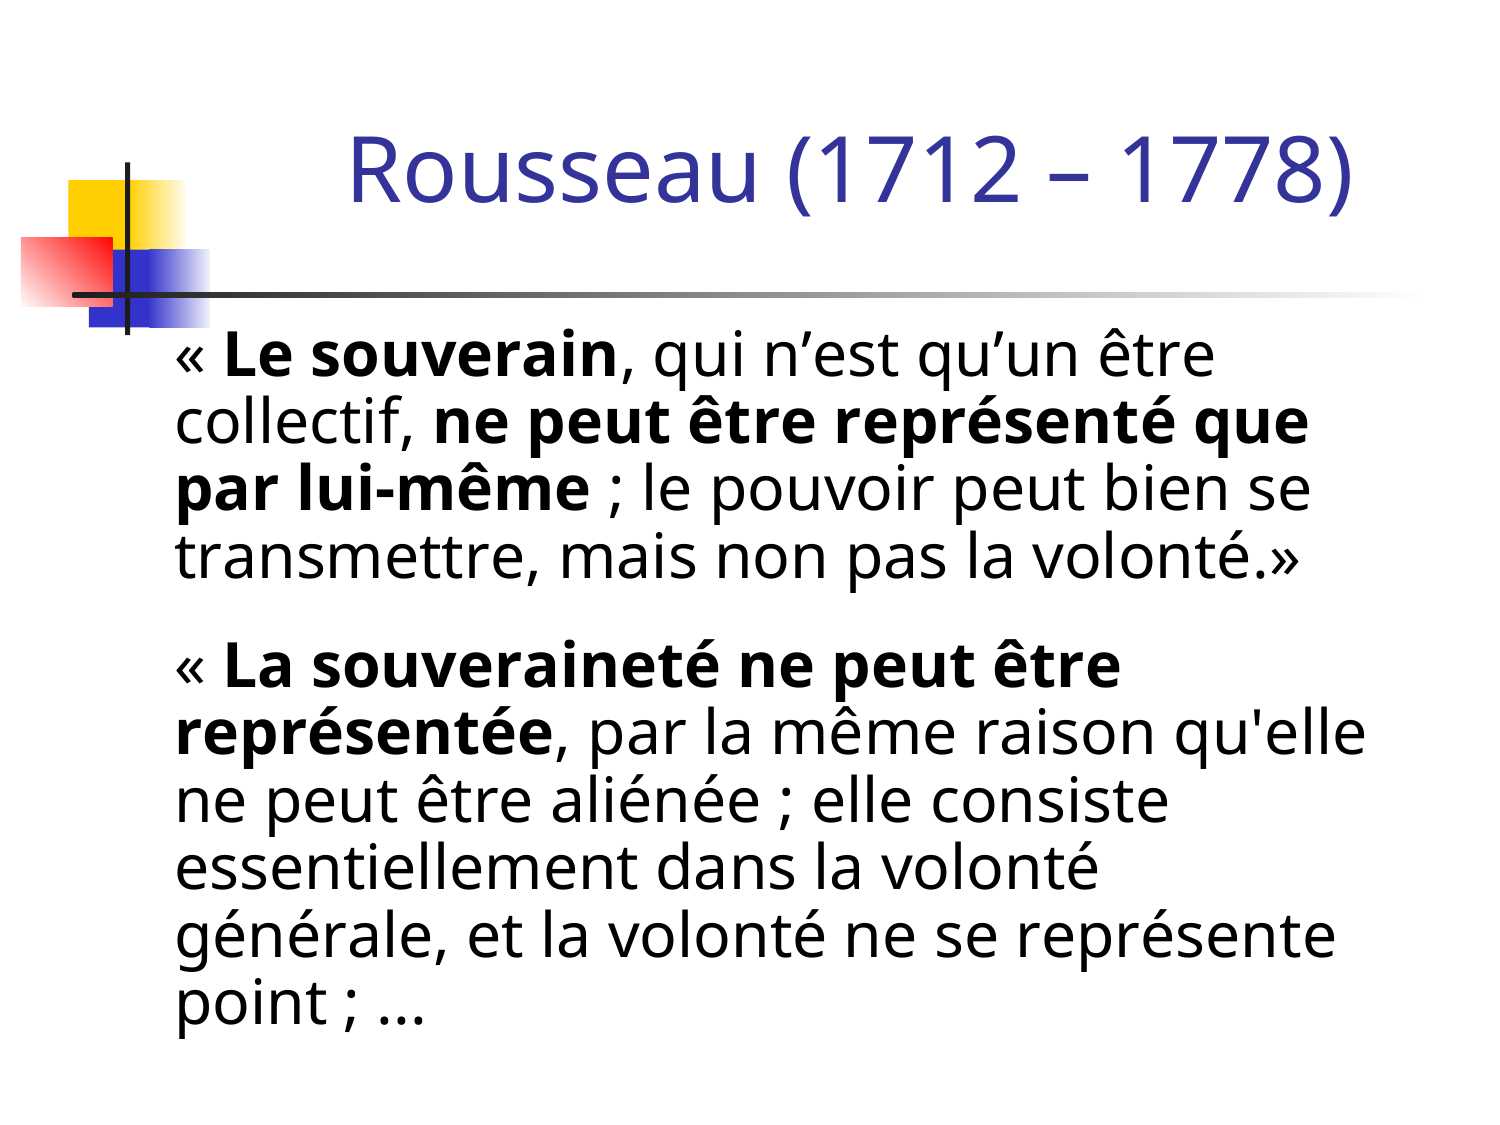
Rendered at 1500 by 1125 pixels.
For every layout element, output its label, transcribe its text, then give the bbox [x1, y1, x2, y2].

text_box Rousseau (1712 – 1778) [212, 70, 1371, 228]
text_box « Le souverain, qui n’est qu’un être collectif, ne peut être représenté que par lui-même ; le pouvoir peut bien se transmettre, mais non pas la volonté.» « La souveraineté ne peut être représentée, par la même raison qu'elle ne peut être aliénée ; elle consiste essentiellement dans la volonté générale, et la volonté ne se représente point ; ... [159, 314, 1385, 1046]
